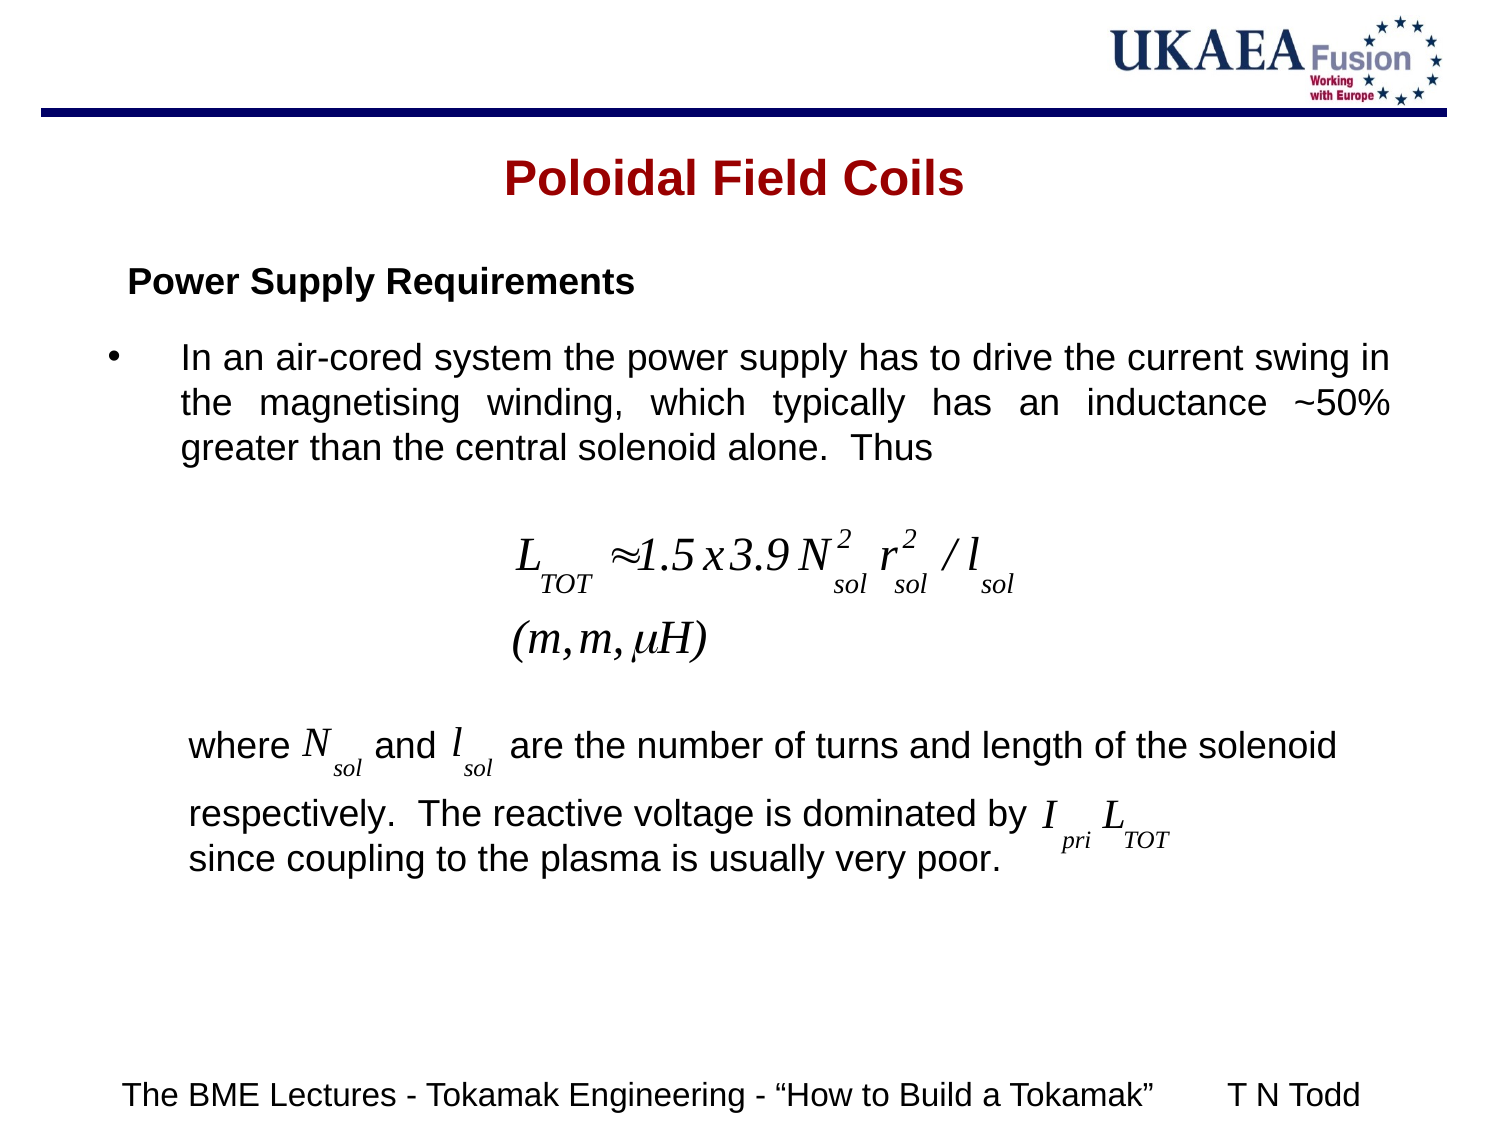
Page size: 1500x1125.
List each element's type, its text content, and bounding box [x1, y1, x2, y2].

chart [296, 719, 368, 782]
text_box In an air-cored system the power supply has to drive the current swing in the magnetising winding, which typically has an inductance ~50% greater than the central solenoid alone. Thus [92, 325, 1406, 476]
chart [1037, 791, 1178, 860]
chart [448, 719, 499, 782]
text_box Poloidal Field Coils [433, 137, 1037, 213]
text_box Power Supply Requirements [112, 249, 651, 311]
text_box where and are the number of turns and length of the solenoid respectively. The reactive voltage is dominated by since coupling to the plasma is usually very poor. [173, 712, 1370, 887]
chart [510, 521, 1035, 670]
picture [1107, 15, 1443, 106]
